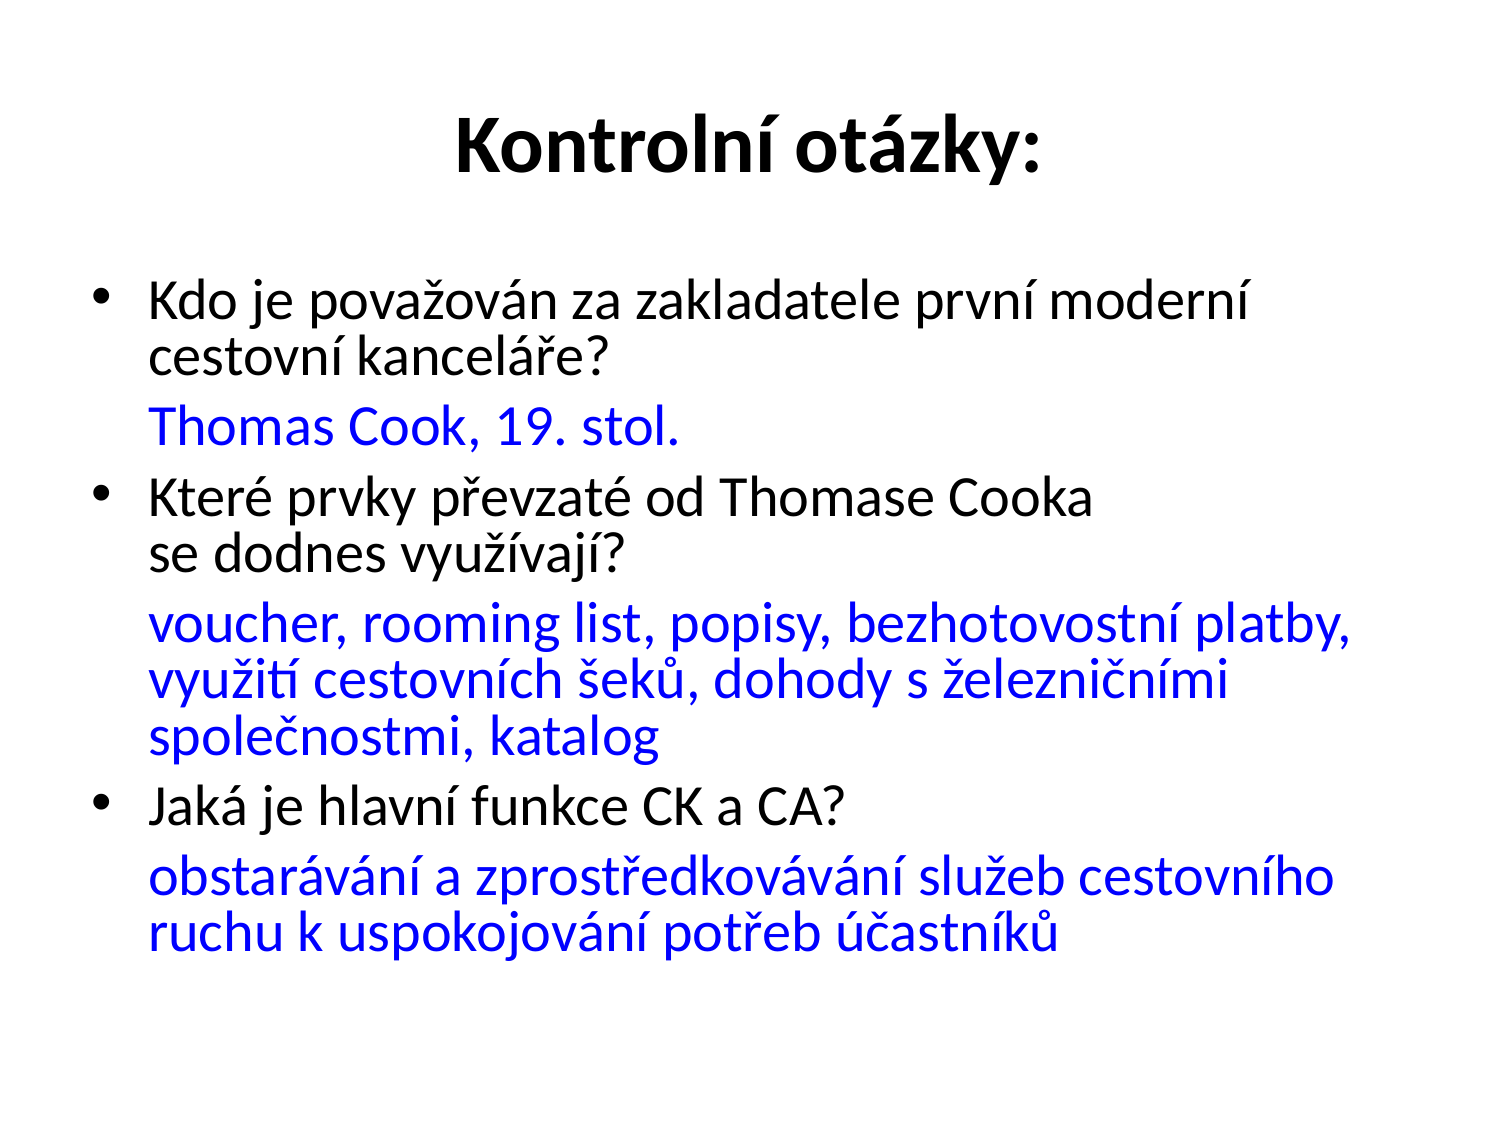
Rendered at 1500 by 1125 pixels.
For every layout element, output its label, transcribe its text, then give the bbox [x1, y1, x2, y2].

list Kdo je považován za zakladatele první moderní cestovní kanceláře? Thomas Cook, 19. stol. Které prvky převzaté od Thomase Cooka se dodnes využívají? voucher, rooming list, popisy, bezhotovostní platby, využití cestovních šeků, dohody s železničními společnostmi, katalog Jaká je hlavní funkce CK a CA? obstarávání a zprostředkovávání služeb cestovního ruchu k uspokojování potřeb účastníků [76, 267, 1427, 1121]
title Kontrolní otázky: [75, 45, 1426, 233]
